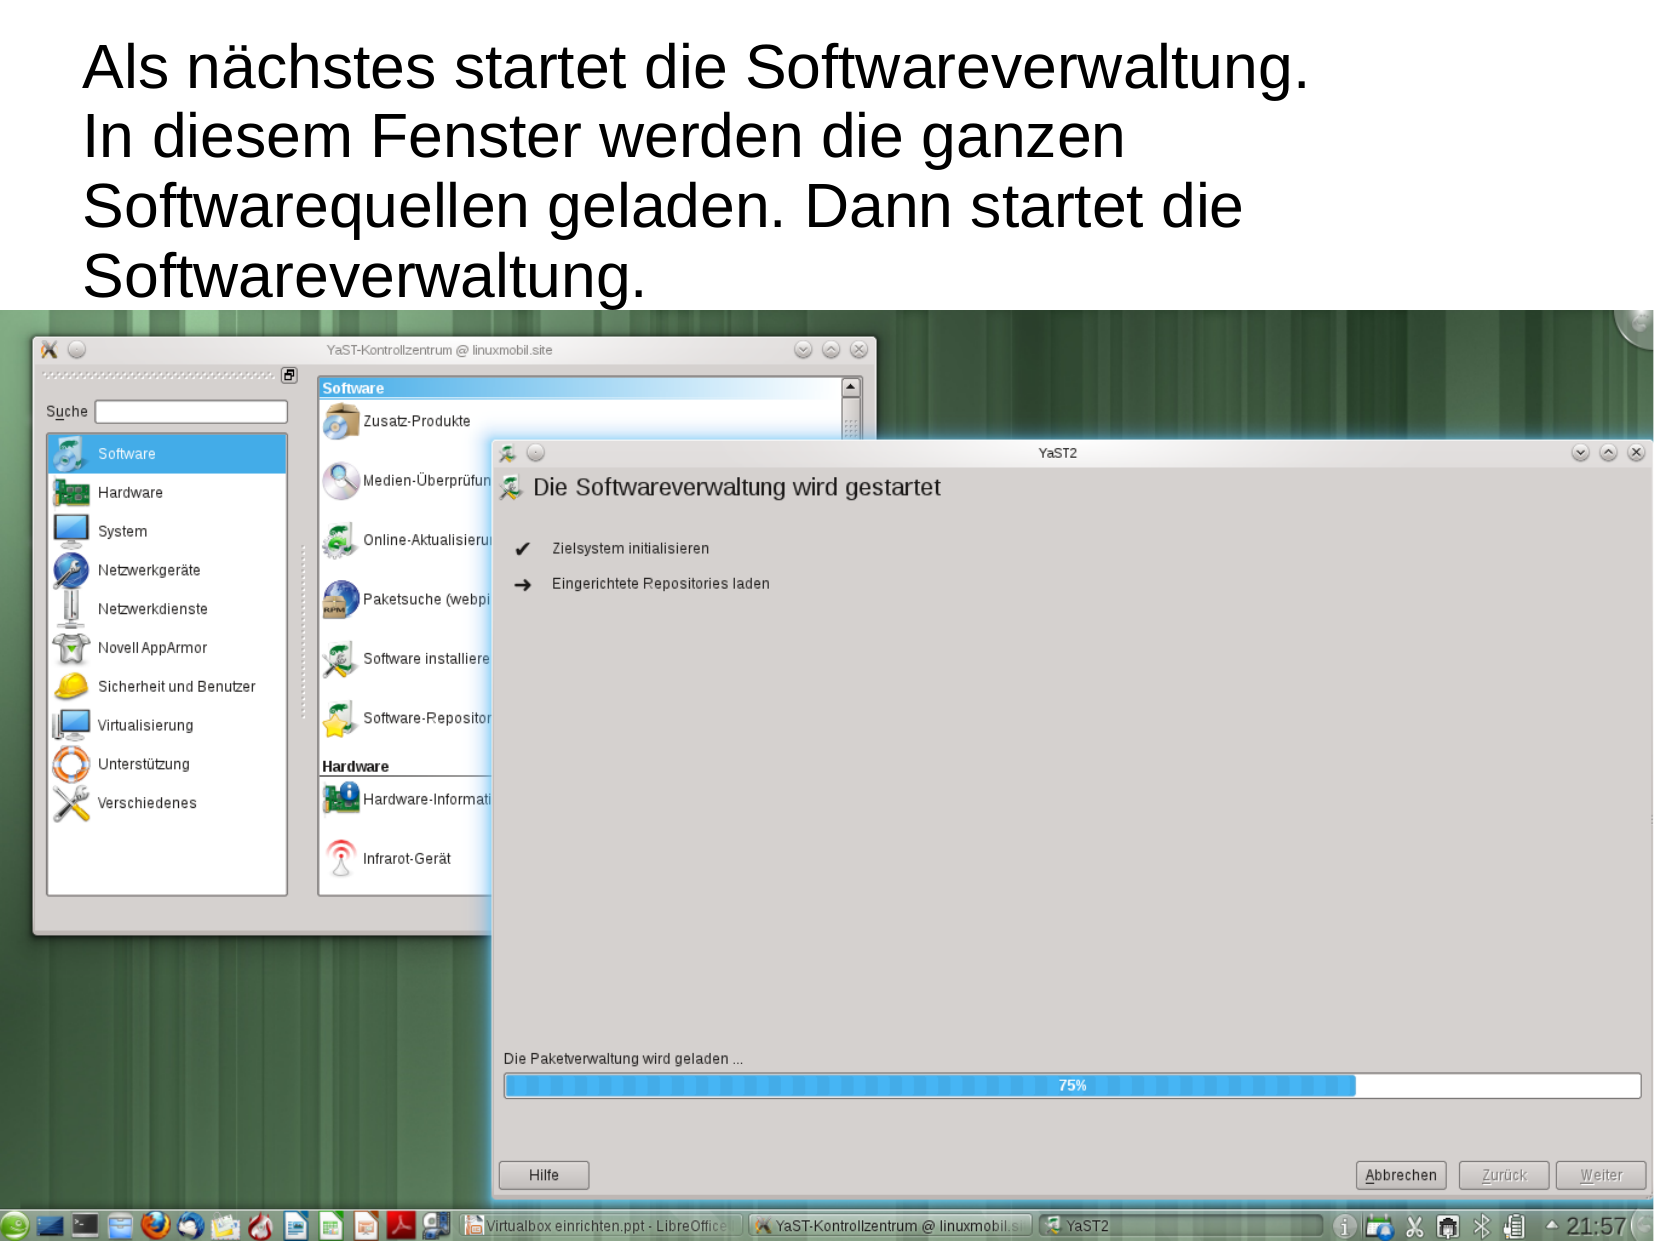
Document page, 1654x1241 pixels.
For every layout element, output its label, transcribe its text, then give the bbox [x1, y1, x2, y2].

picture [0, 310, 1654, 1241]
title Als nächstes startet die Softwareverwaltung. In diesem Fenster werden die ganzen Softwarequellen geladen. Dann startet die Softwareverwaltung. [82, 31, 1572, 310]
